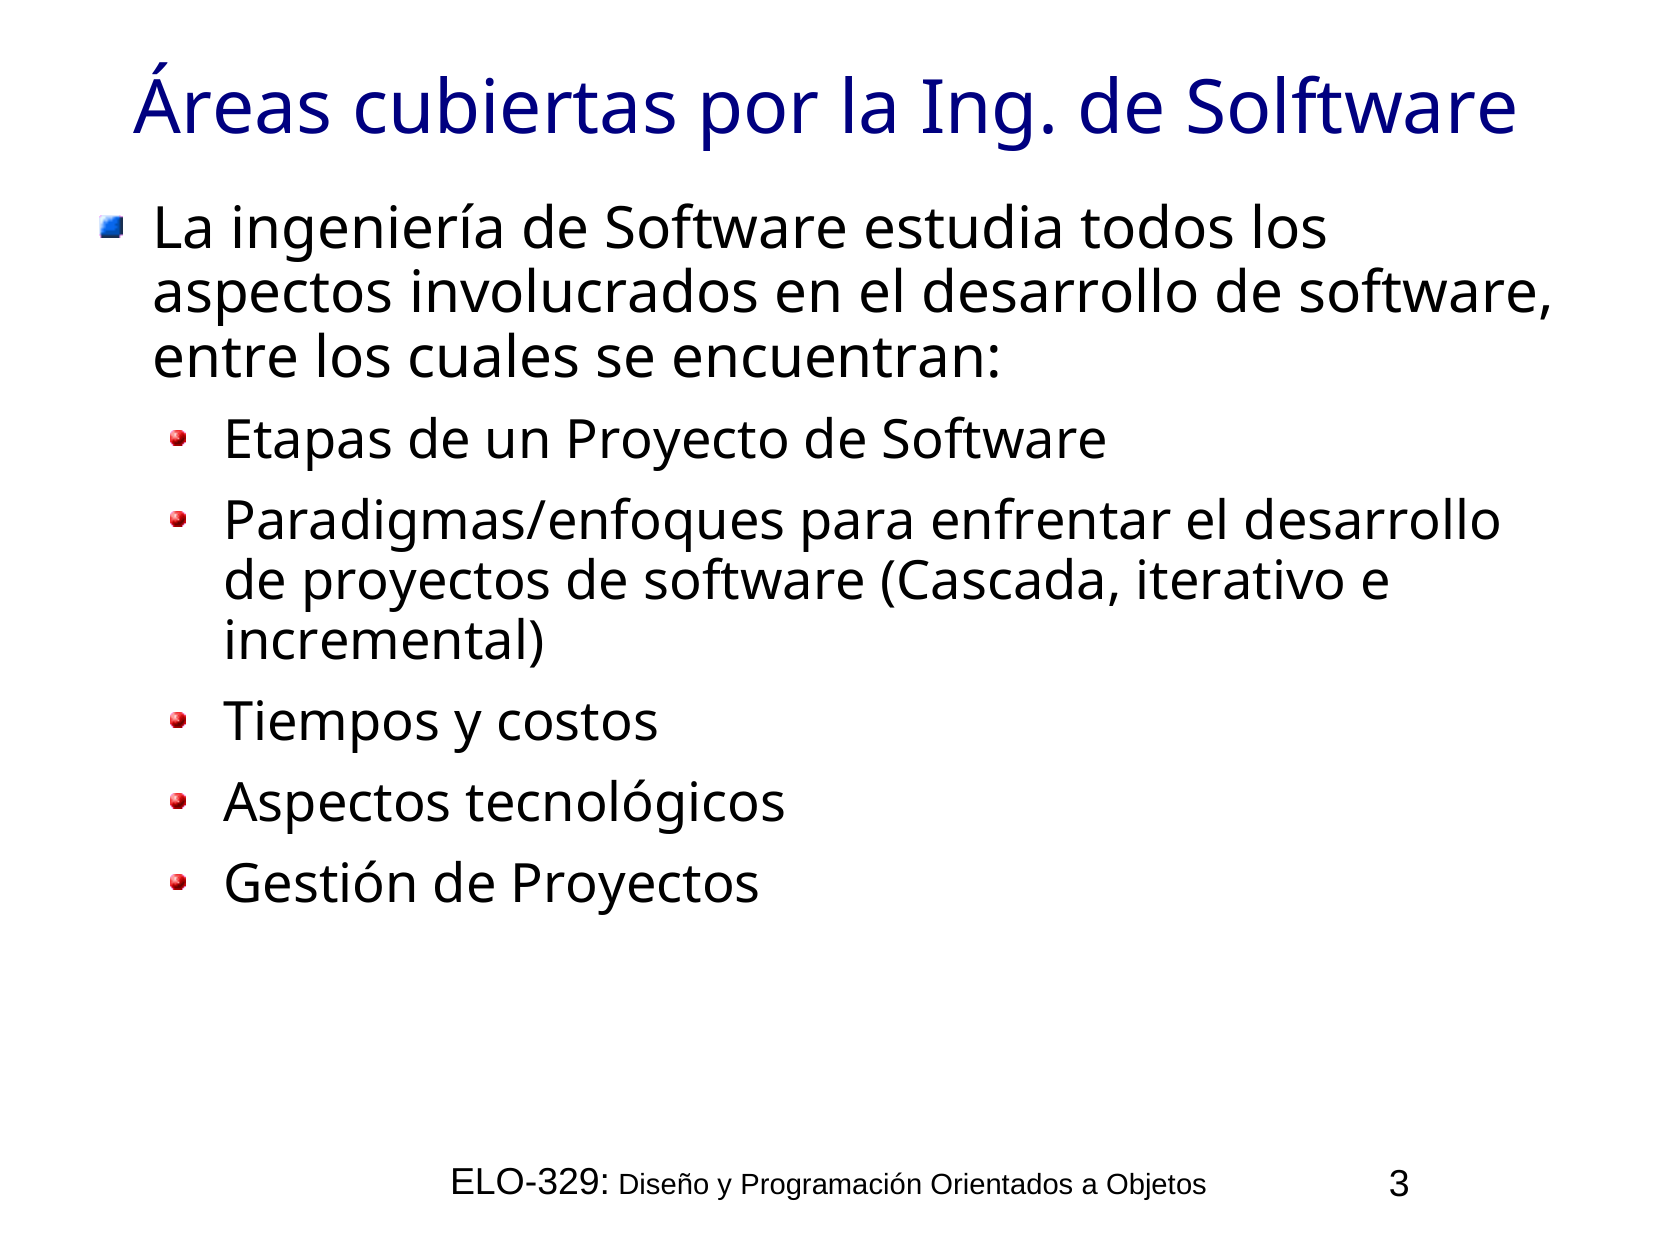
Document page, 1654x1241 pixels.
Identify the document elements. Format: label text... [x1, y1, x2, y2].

title Áreas cubiertas por la Ing. de Solftware [82, 55, 1571, 156]
list La ingeniería de Software estudia todos los aspectos involucrados en el desarrollo de software, entre los cuales se encuentran: Etapas de un Proyecto de Software Paradigmas/enfoques para enfrentar el desarrollo de proyectos de software (Cascada, iterativo e incremental)‏ Tiempos y costos Aspectos tecnológicos Gestión de Proyectos [82, 192, 1571, 1104]
